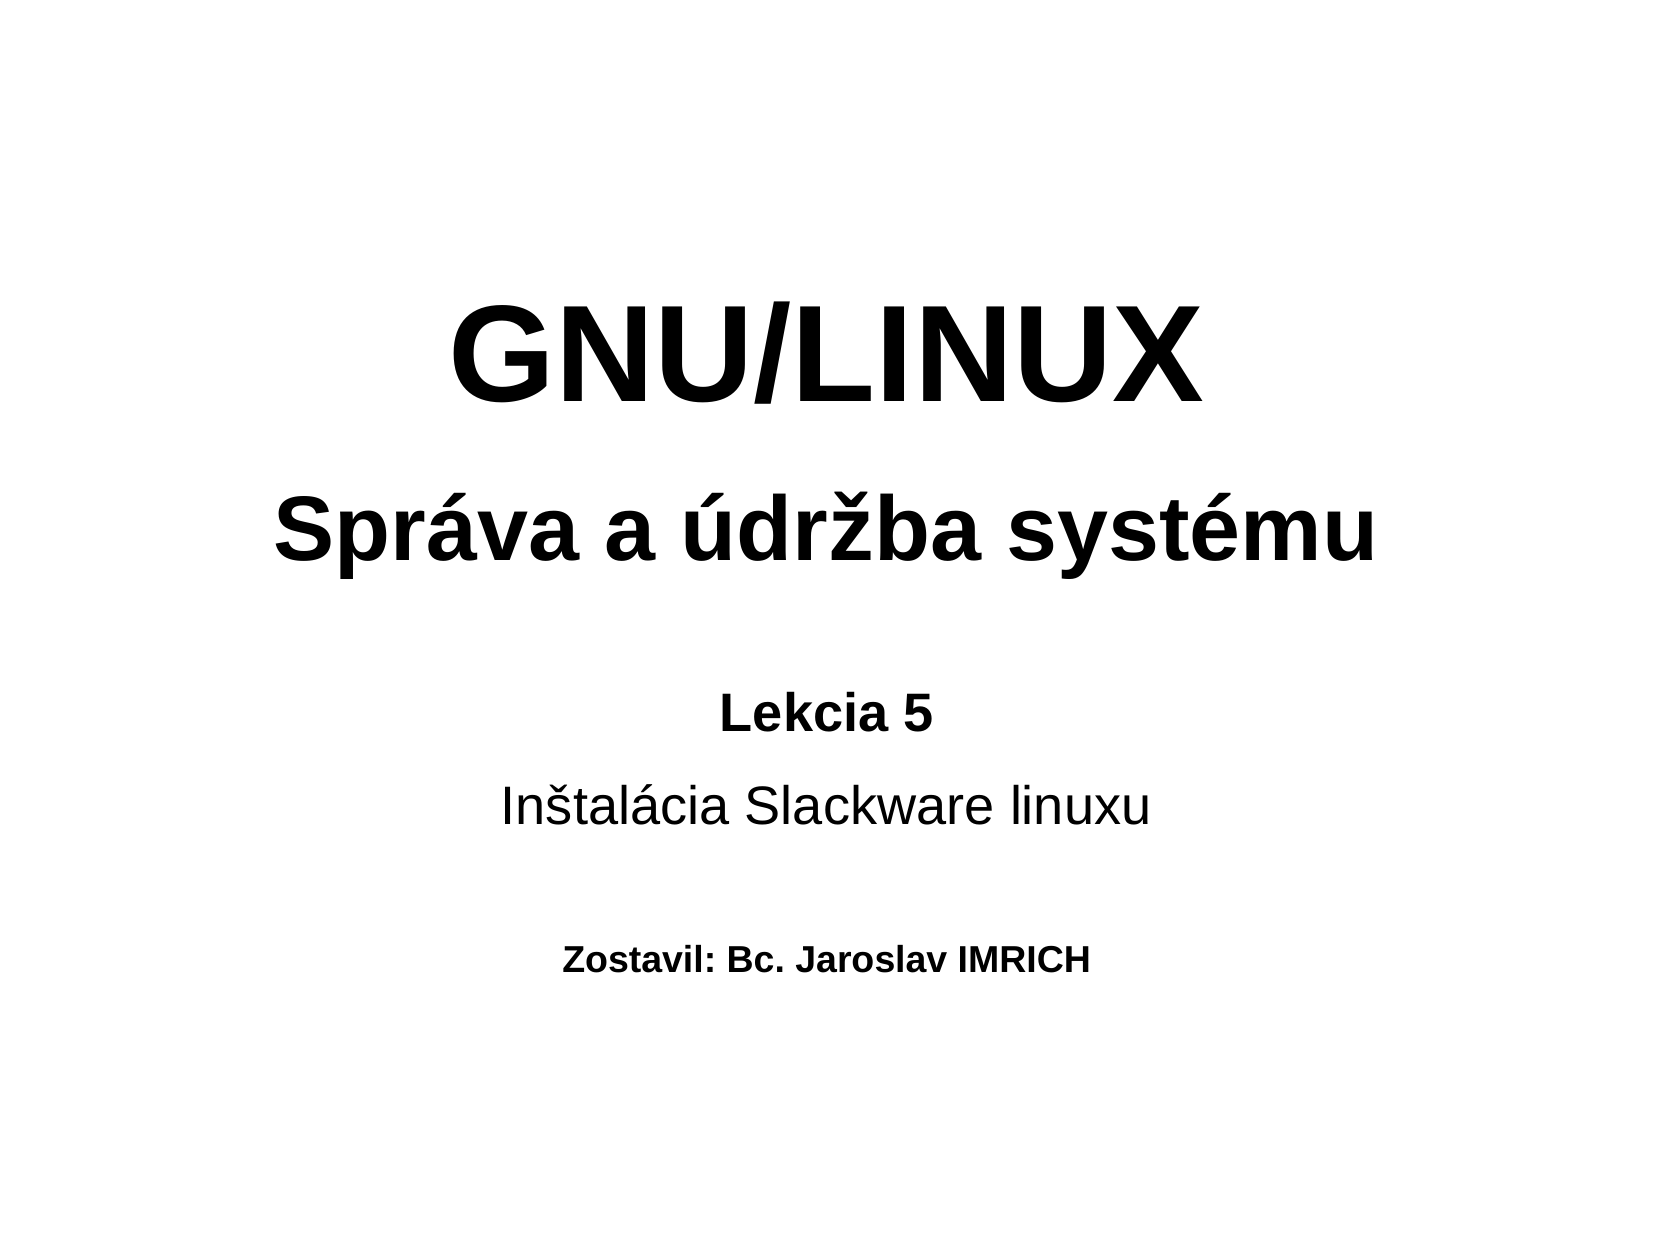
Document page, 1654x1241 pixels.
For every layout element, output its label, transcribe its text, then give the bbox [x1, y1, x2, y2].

title GNU/LINUX Správa a údržba systému Lekcia 5 Inštalácia Slackware linuxu Zostavil: Bc. Jaroslav IMRICH [82, 112, 1571, 1146]
